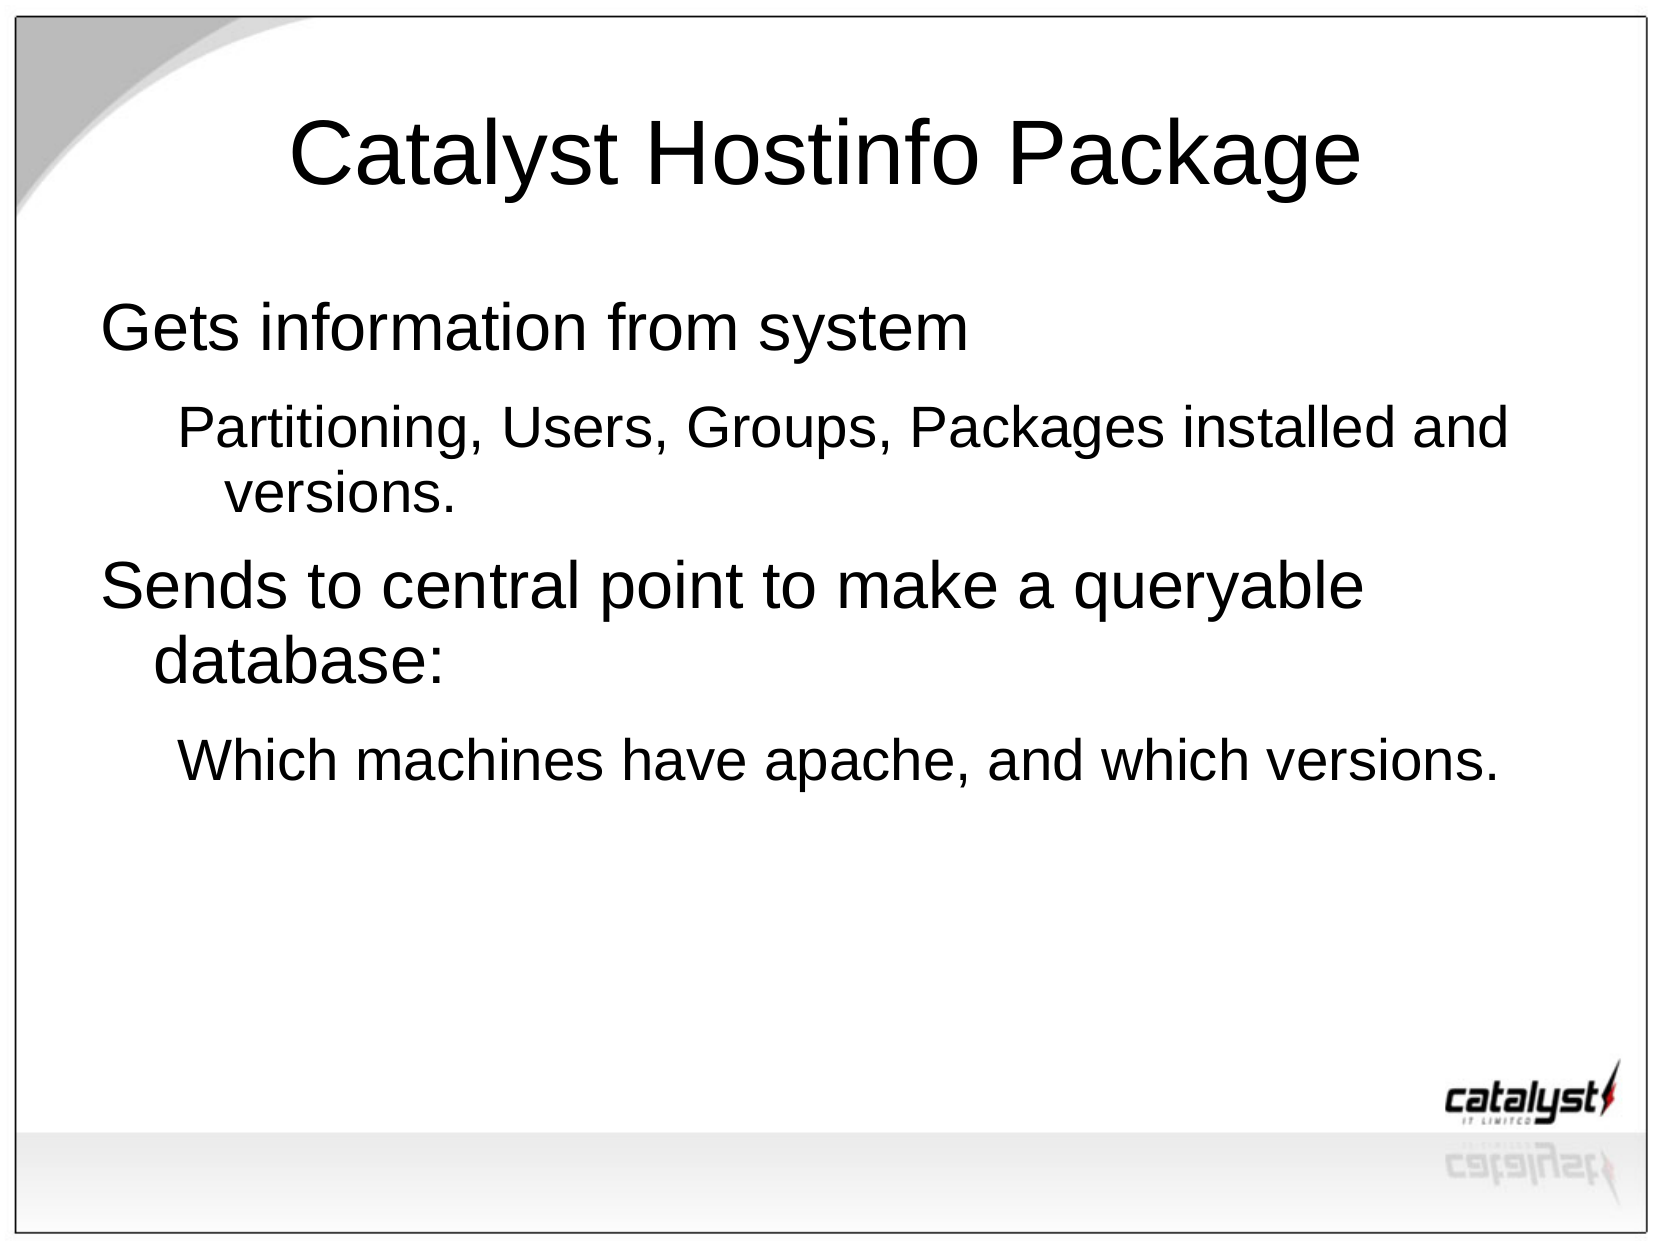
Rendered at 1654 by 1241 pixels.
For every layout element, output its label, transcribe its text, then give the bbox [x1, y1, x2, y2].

picture [4, 5, 1654, 1241]
title Catalyst Hostinfo Package [82, 56, 1571, 250]
list Gets information from system Partitioning, Users, Groups, Packages installed and versions. Sends to central point to make a queryable database: Which machines have apache, and which versions. [82, 290, 1571, 1094]
